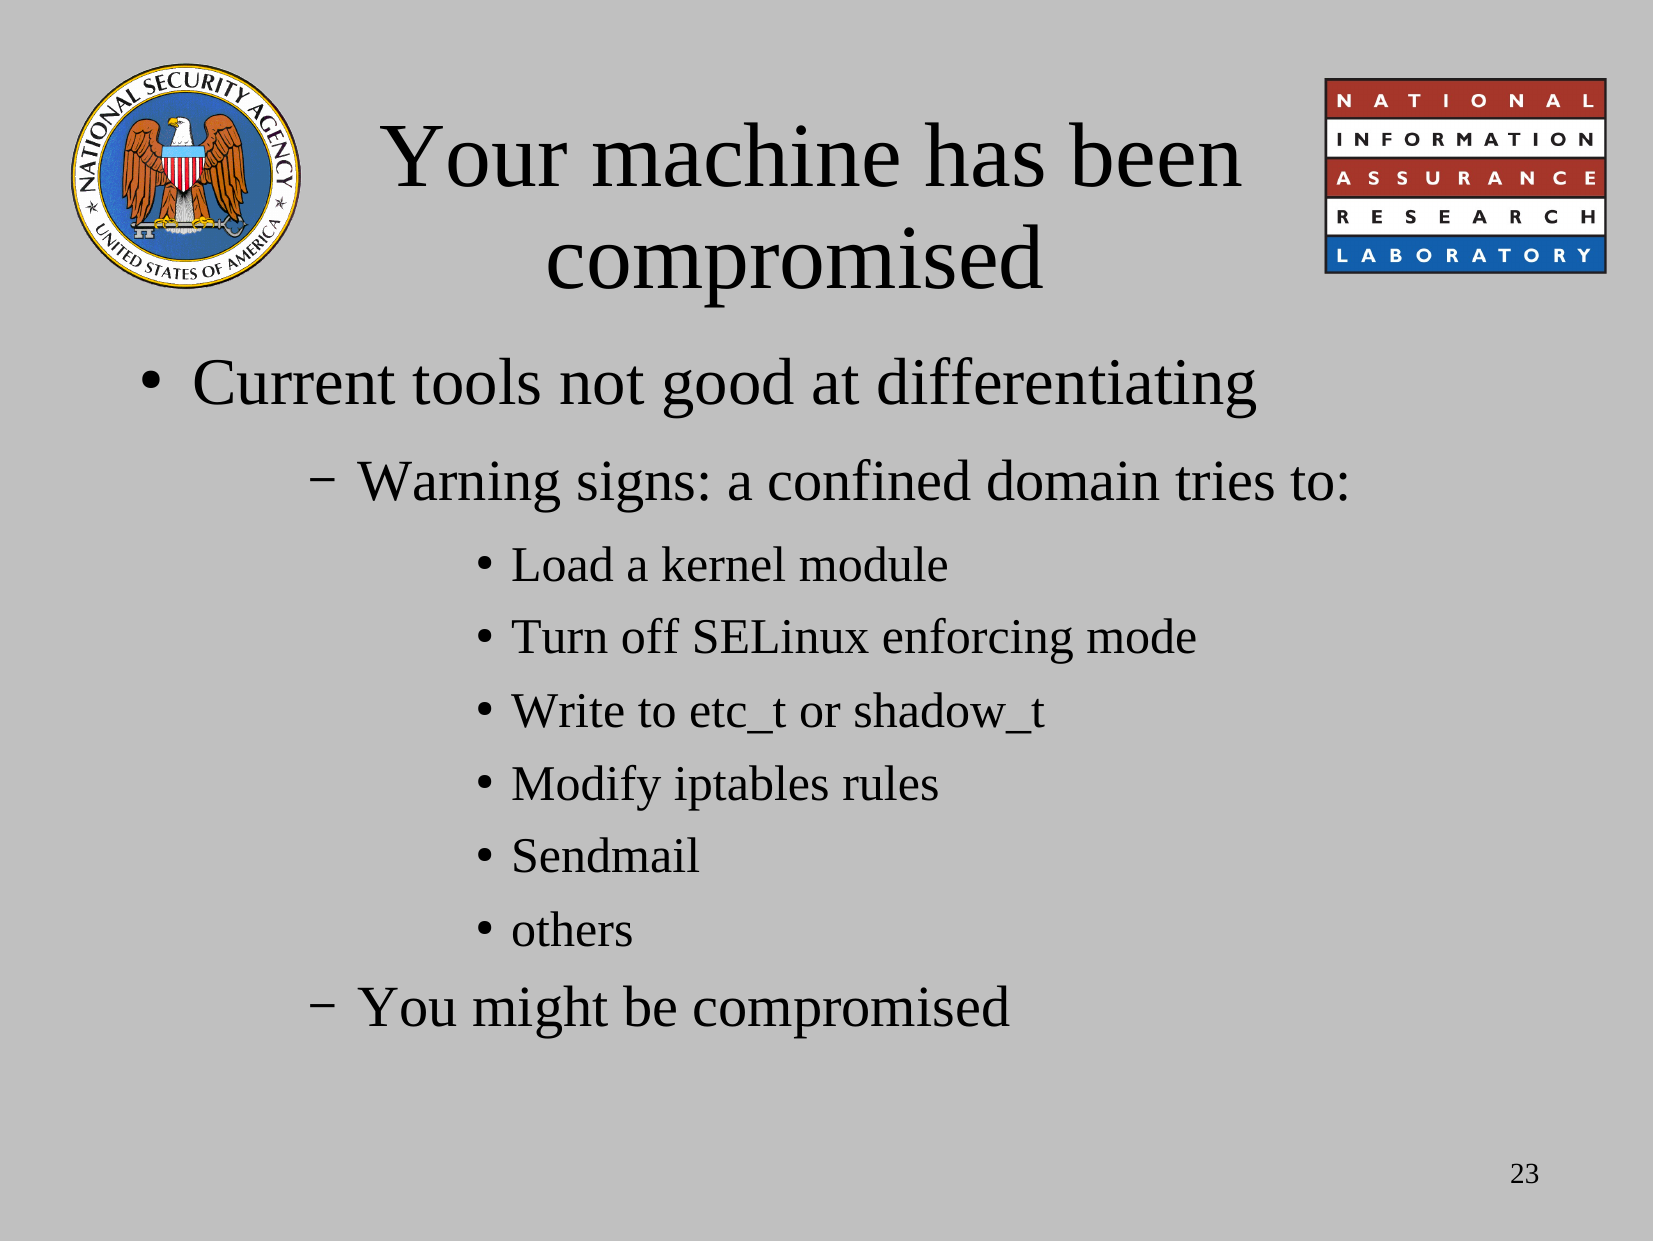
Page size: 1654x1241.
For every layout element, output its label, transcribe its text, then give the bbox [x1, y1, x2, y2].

picture [1324, 78, 1607, 274]
picture [69, 61, 303, 291]
title Your machine has been compromised [312, 102, 1279, 311]
list Current tools not good at differentiating Warning signs: a confined domain tries to: Load a kernel module Turn off SELinux enforcing mode Write to etc_t or shadow_t Modify iptables rules Sendmail others You might be compromised [121, 344, 1534, 1127]
